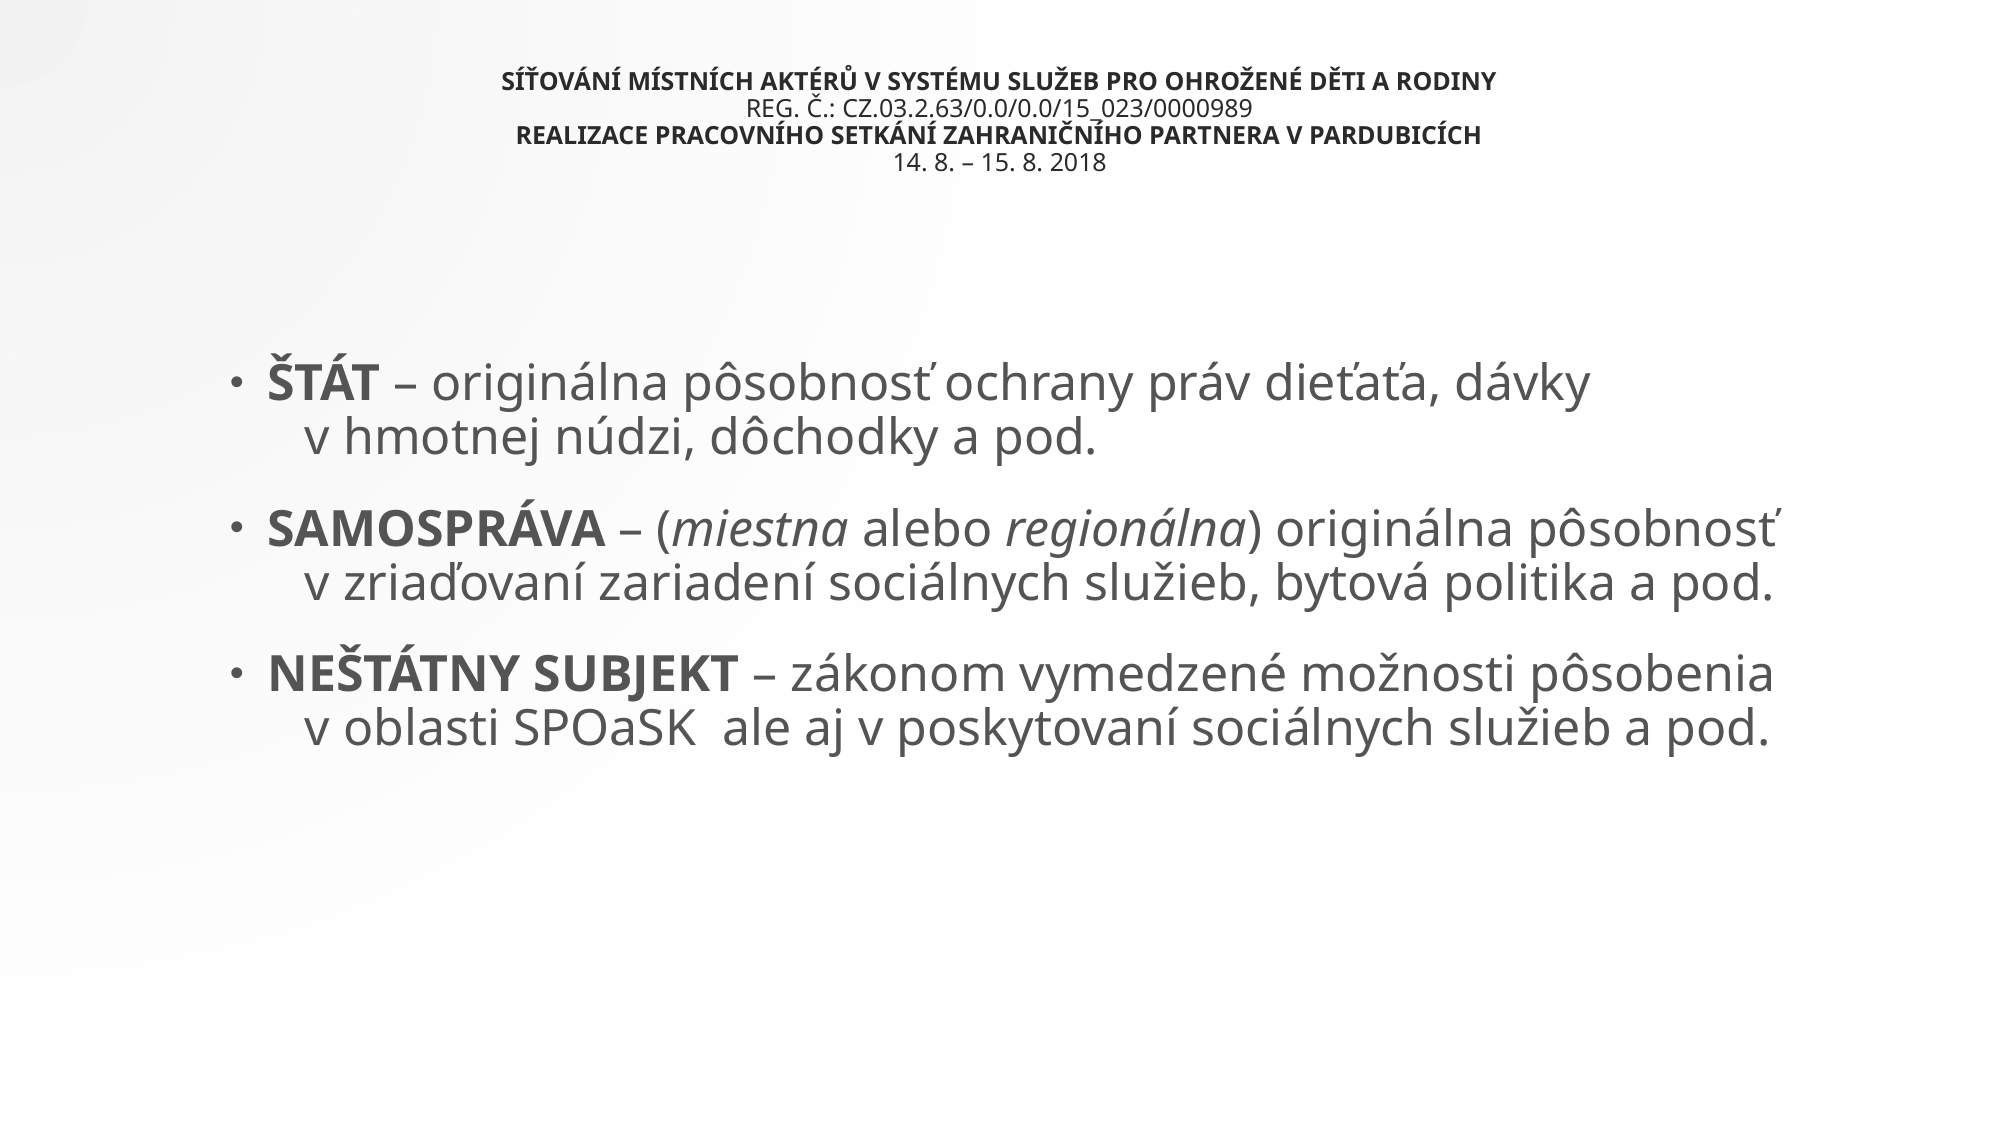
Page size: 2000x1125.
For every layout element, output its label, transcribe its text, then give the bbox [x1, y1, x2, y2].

list ŠTÁT – originálna pôsobnosť ochrany práv dieťaťa, dávky v hmotnej núdzi, dôchodky a pod. SAMOSPRÁVA – (miestna alebo regionálna) originálna pôsobnosť v zriaďovaní zariadení sociálnych služieb, bytová politika a pod. NEŠTÁTNY SUBJEKT – zákonom vymedzené možnosti pôsobenia v oblasti SPOaSK ale aj v poskytovaní sociálnych služieb a pod. [199, 349, 1800, 1013]
title Síťování místních aktérů v systému služeb pro ohrožené děti a rodiny reg. č.: CZ.03.2.63/0.0/0.0/15_023/0000989 Realizace pracovního setkání zahraničního partnera v Pardubicích 14. 8. – 15. 8. 2018 [199, 45, 1800, 185]
